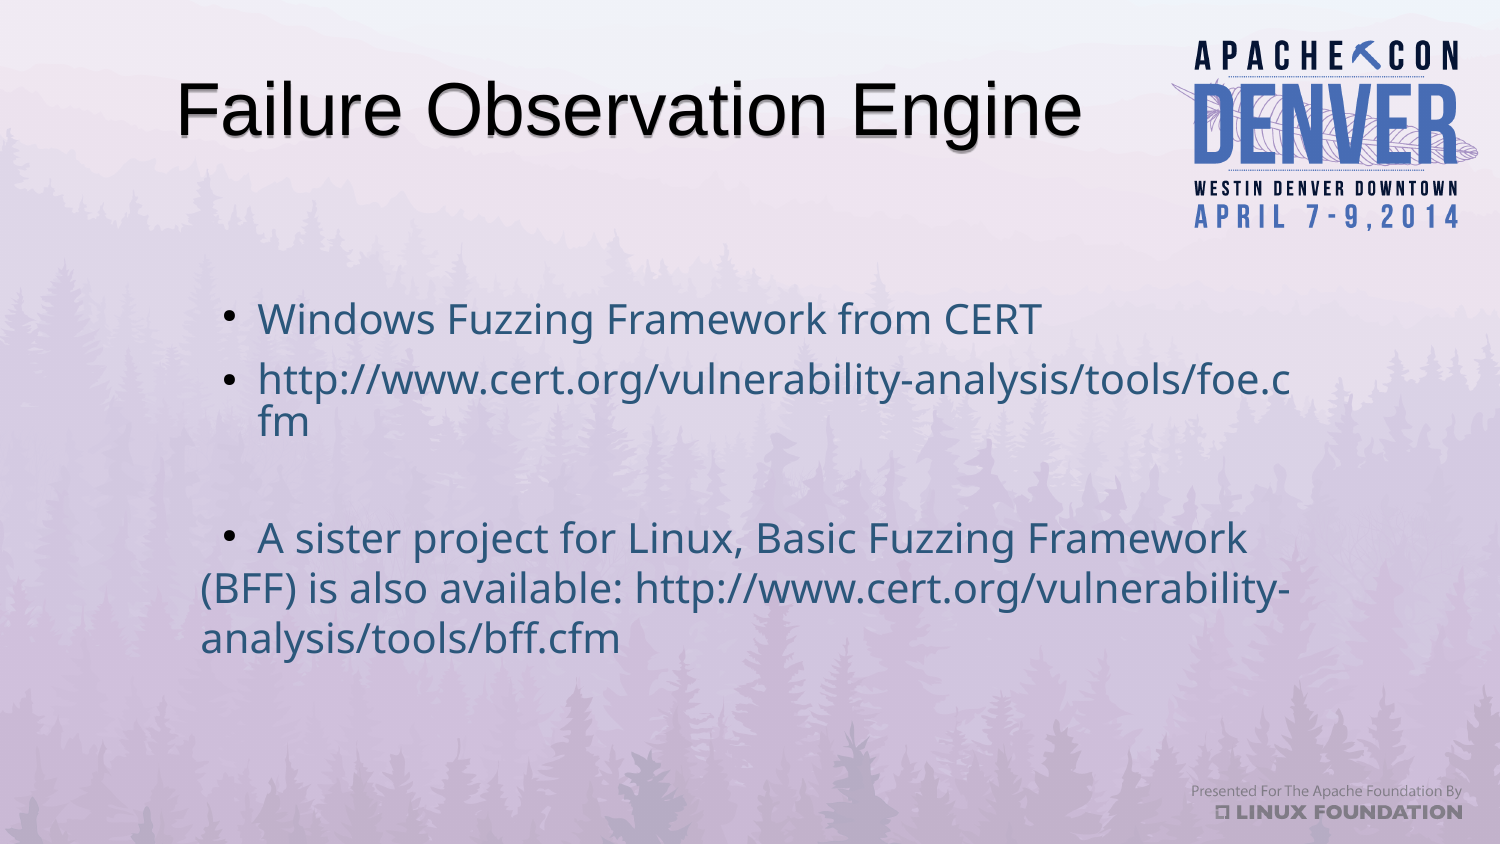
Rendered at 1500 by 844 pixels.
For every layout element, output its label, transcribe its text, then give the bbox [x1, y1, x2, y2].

text_box Windows Fuzzing Framework from CERT http://www.cert.org/vulnerability-analysis/tools/foe.cfm A sister project for Linux, Basic Fuzzing Framework (BFF) is also available: http://www.cert.org/vulnerability-analysis/tools/bff.cfm [150, 285, 1321, 357]
picture [0, 0, 1500, 844]
title Failure Observation Engine [0, 39, 1306, 181]
